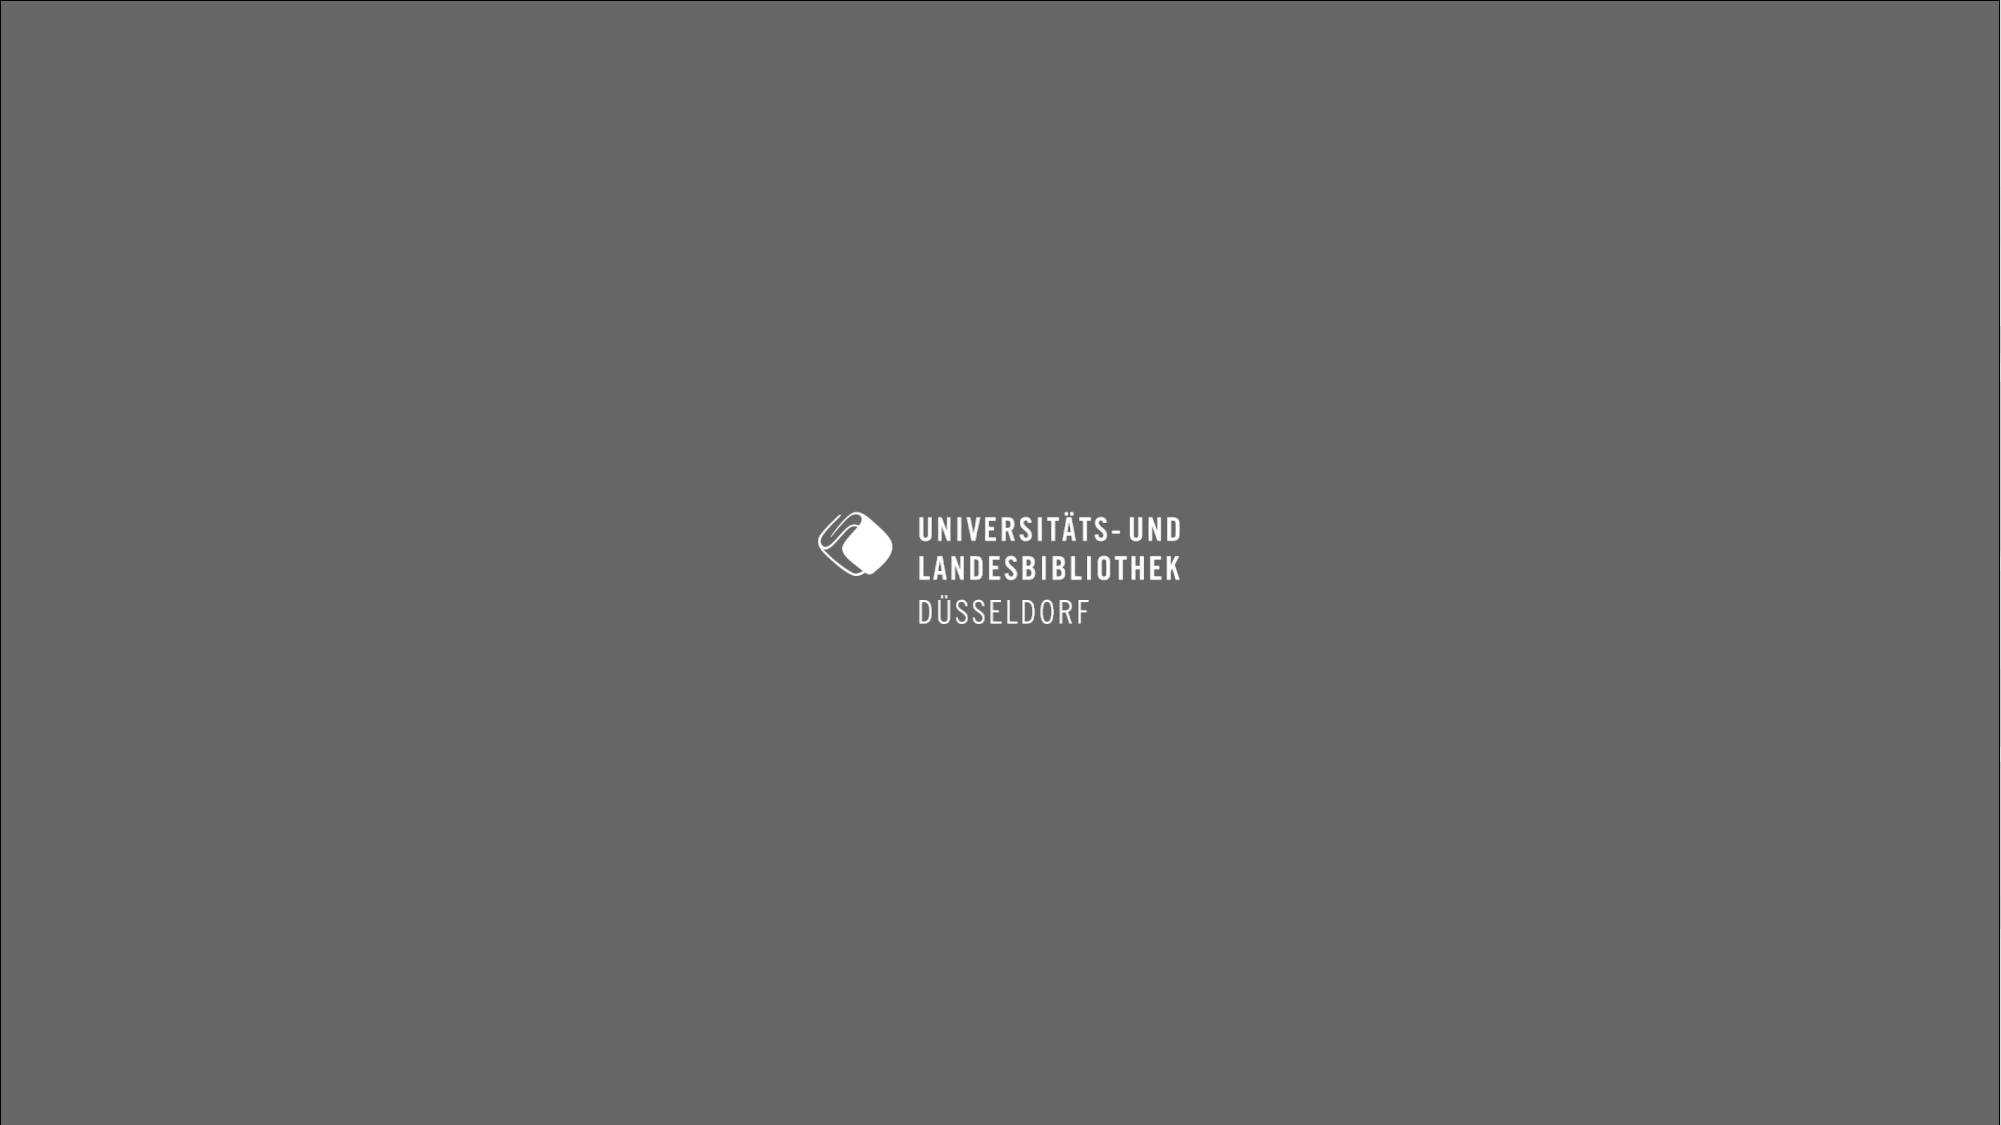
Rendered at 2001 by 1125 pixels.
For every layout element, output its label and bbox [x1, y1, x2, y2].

picture [818, 511, 1182, 624]
